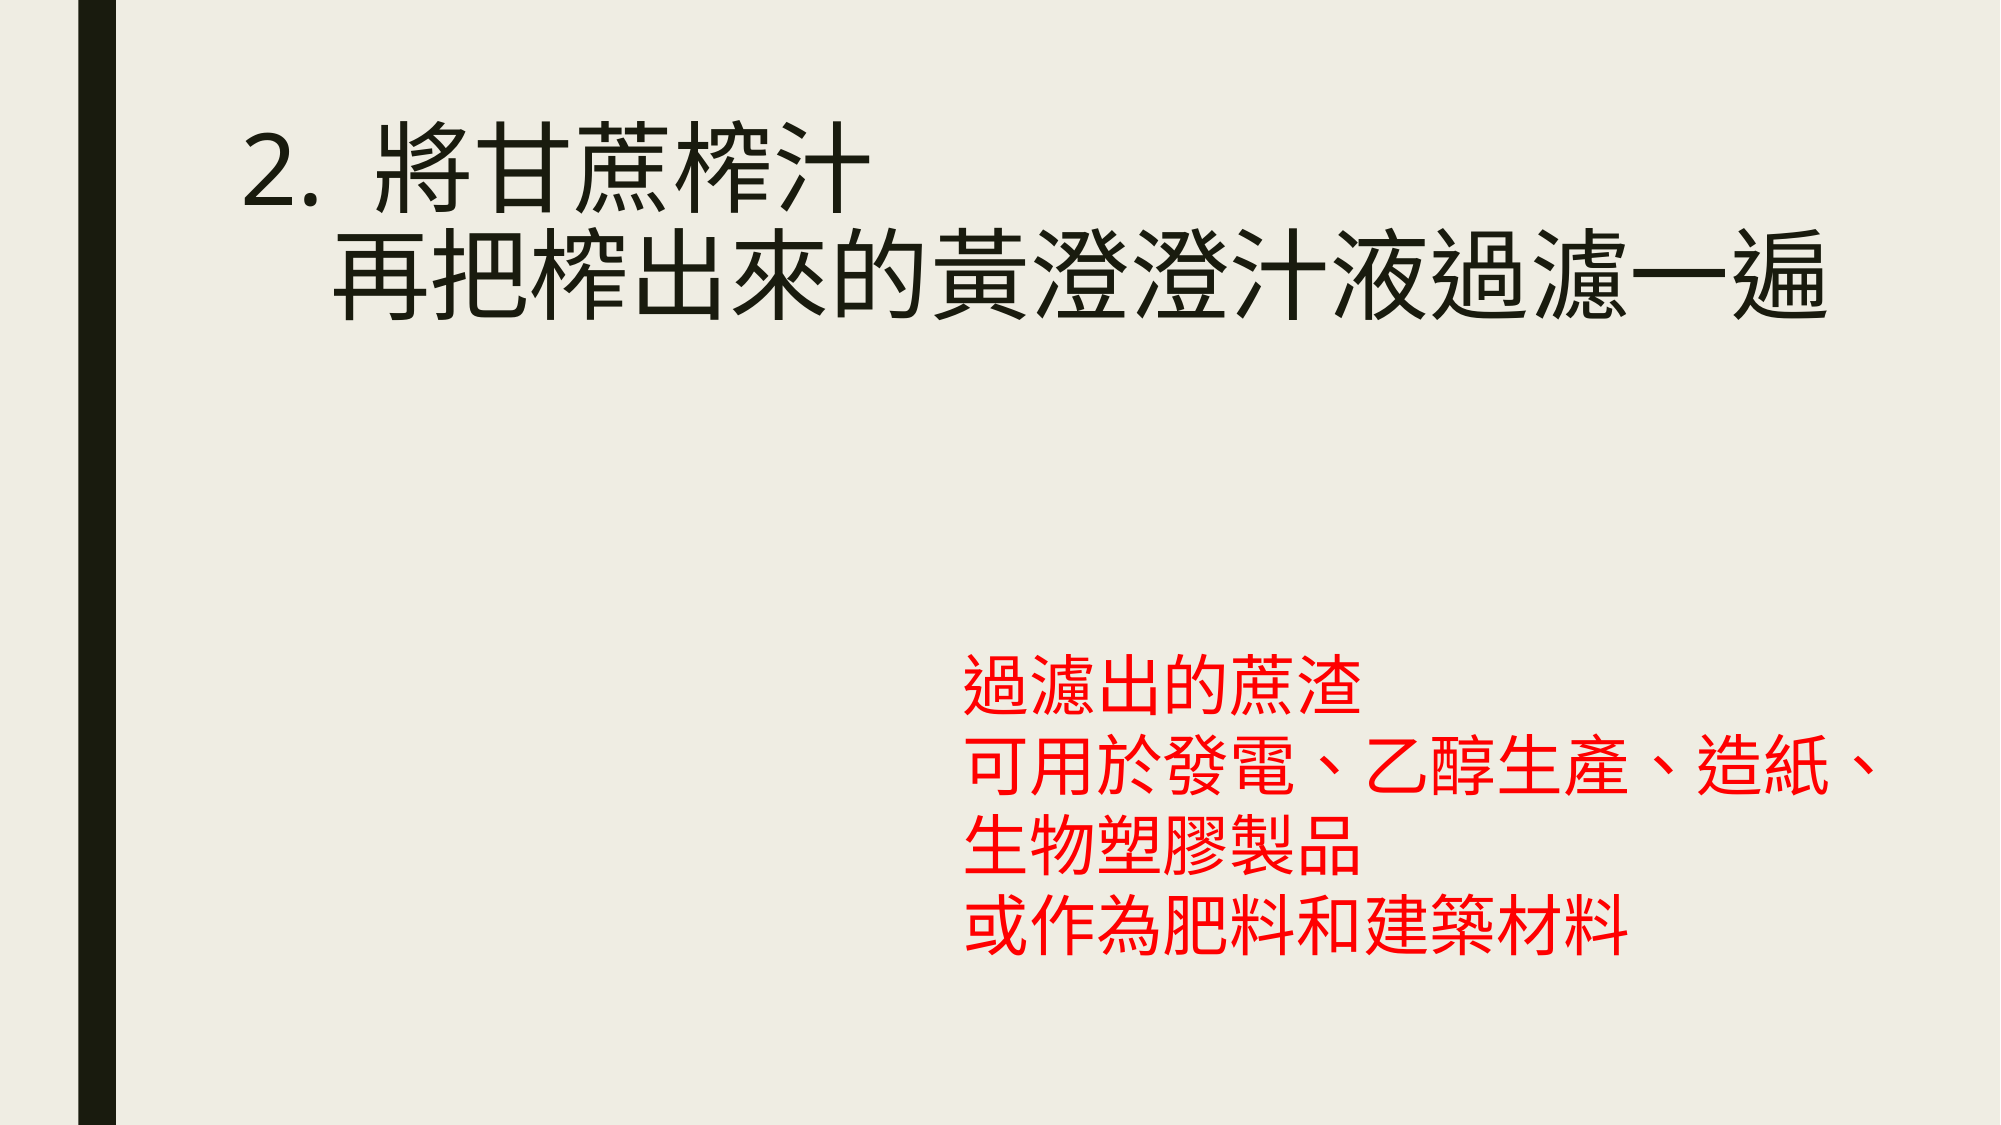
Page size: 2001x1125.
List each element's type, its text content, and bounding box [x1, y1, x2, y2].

text_box 過濾出的蔗渣 可用於發電、乙醇生產、造紙、生物塑膠製品 或作為肥料和建築材料 [948, 636, 1948, 971]
title 2. 將甘蔗榨汁 再把榨出來的黃澄澄汁液過濾一遍 [225, 112, 1948, 357]
